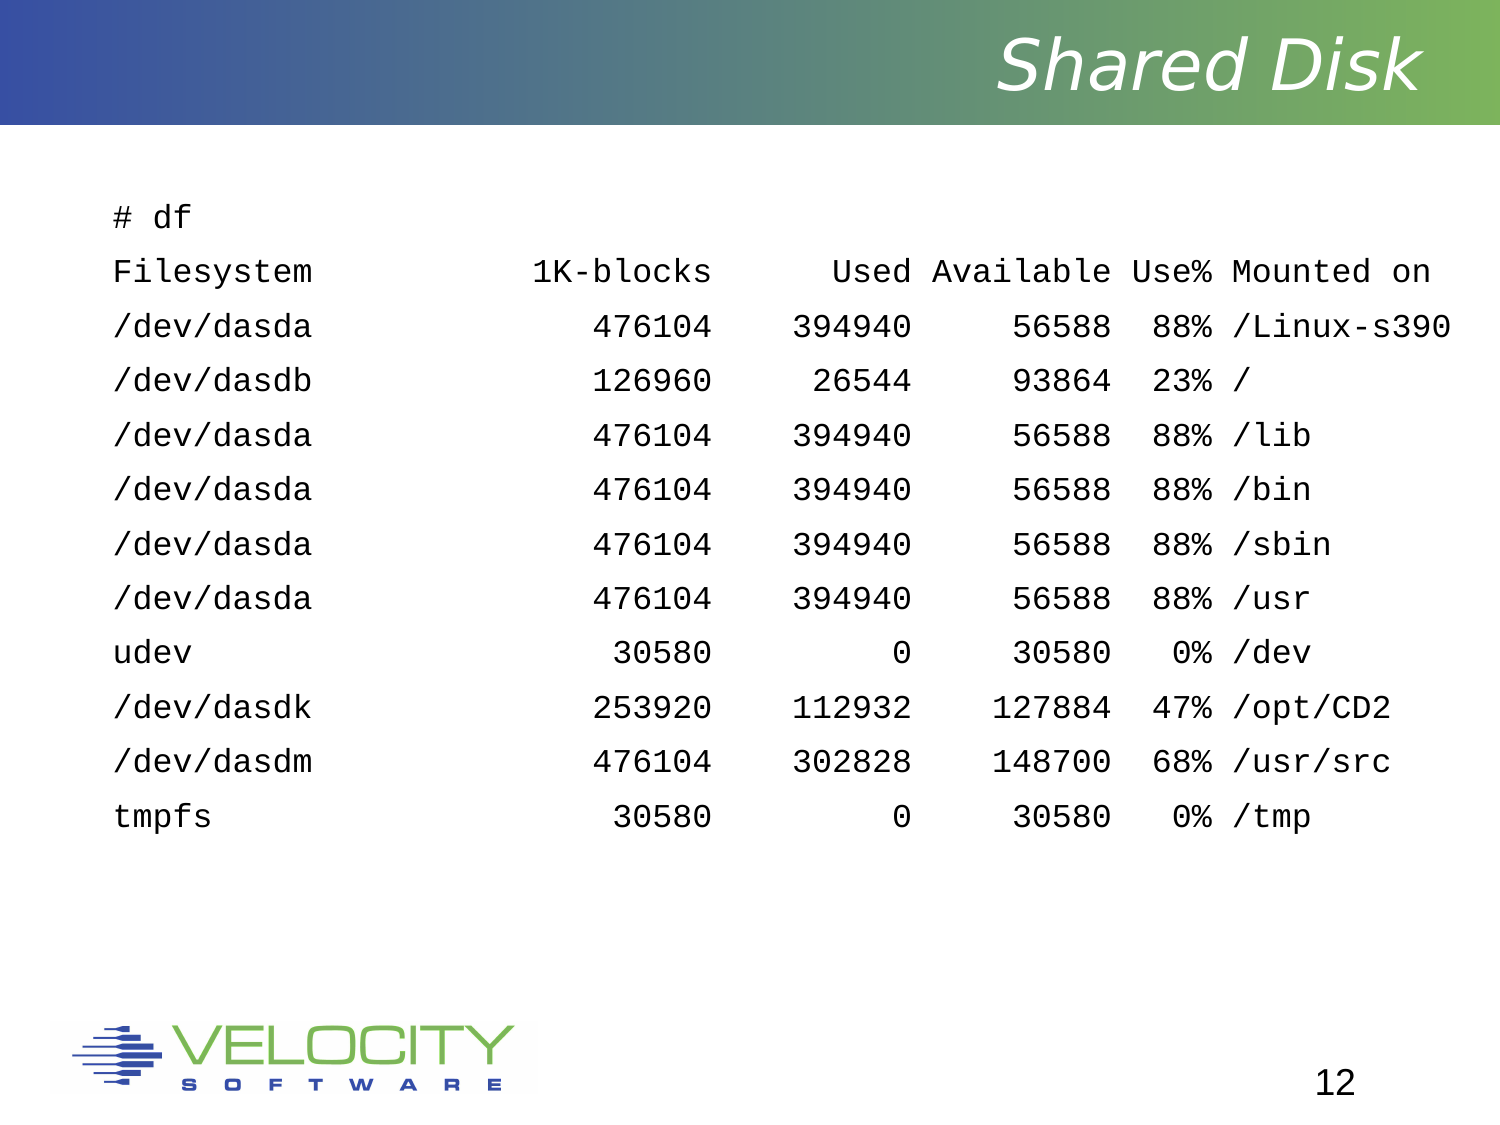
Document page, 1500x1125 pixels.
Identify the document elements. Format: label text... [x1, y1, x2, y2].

list # df Filesystem 1K-blocks Used Available Use% Mounted on /dev/dasda 476104 394940 56588 88% /Linux-s390 /dev/dasdb 126960 26544 93864 23% / /dev/dasda 476104 394940 56588 88% /lib /dev/dasda 476104 394940 56588 88% /bin /dev/dasda 476104 394940 56588 88% /sbin /dev/dasda 476104 394940 56588 88% /usr udev 30580 0 30580 0% /dev /dev/dasdk 253920 112932 127884 47% /opt/CD2 /dev/dasdm 476104 302828 148700 68% /usr/src tmpfs 30580 0 30580 0% /tmp [70, 187, 1500, 988]
title Shared Disk [62, 12, 1463, 113]
picture [50, 1021, 538, 1094]
